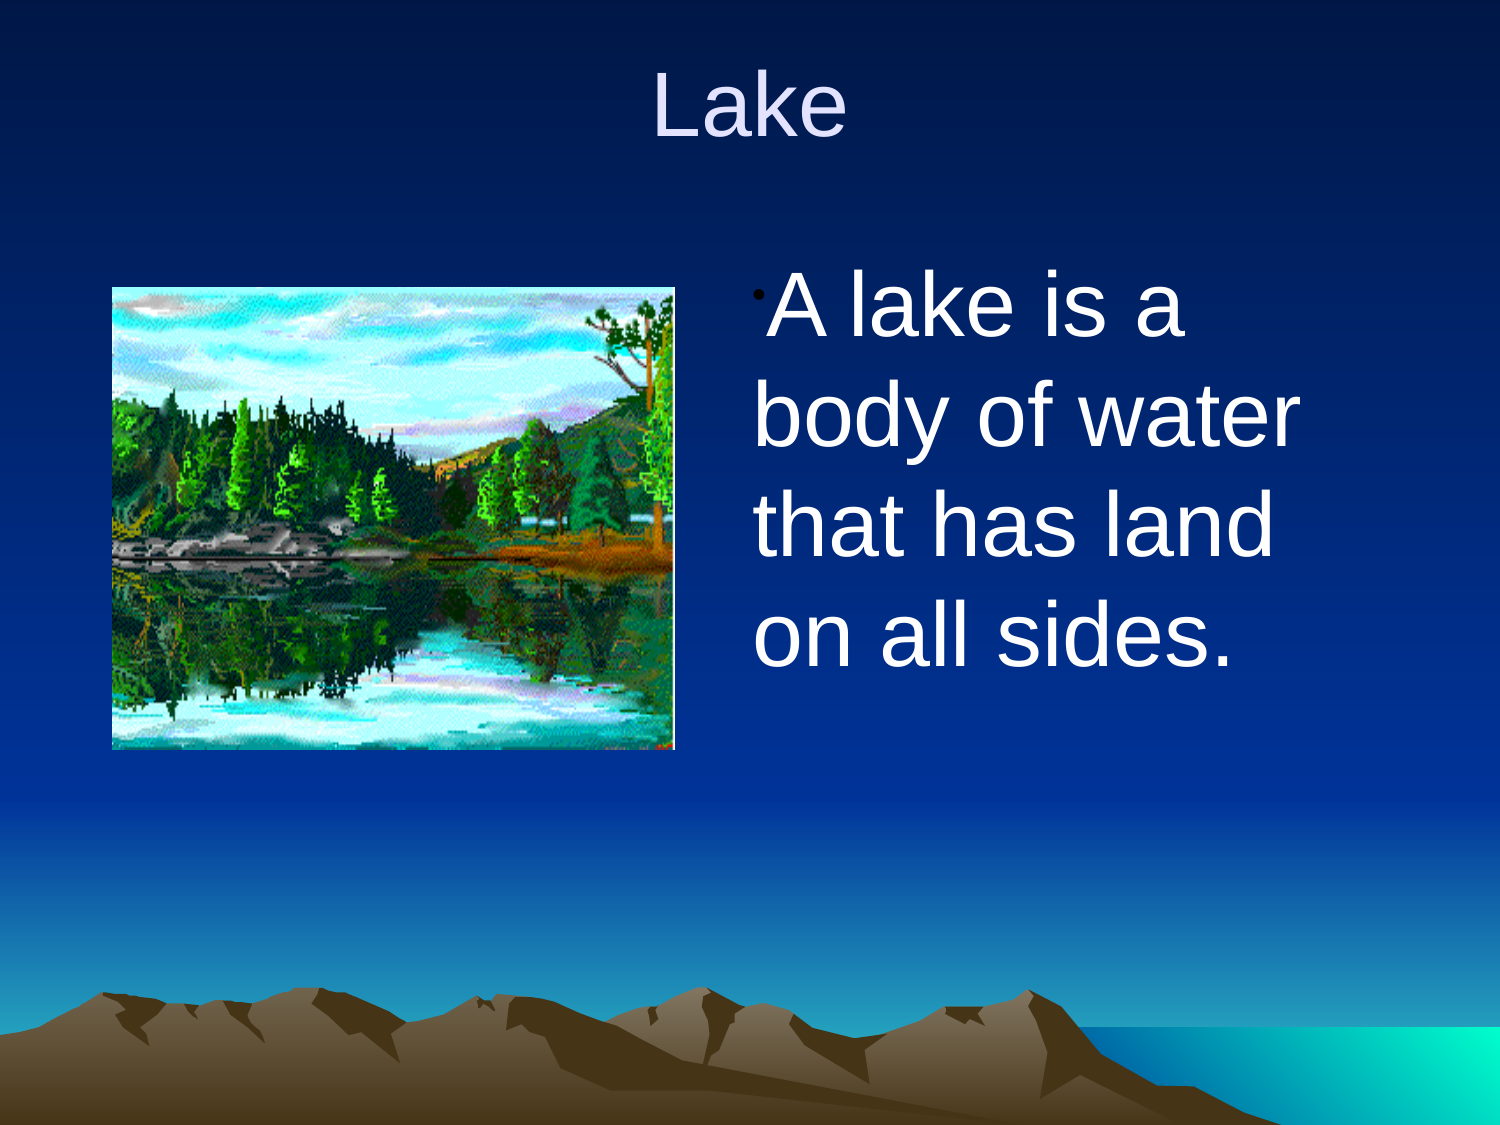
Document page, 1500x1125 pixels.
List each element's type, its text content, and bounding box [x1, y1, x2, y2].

text_box A lake is a body of water that has land on all sides. [737, 237, 1400, 803]
title Lake [75, 37, 1425, 225]
picture [112, 287, 675, 750]
